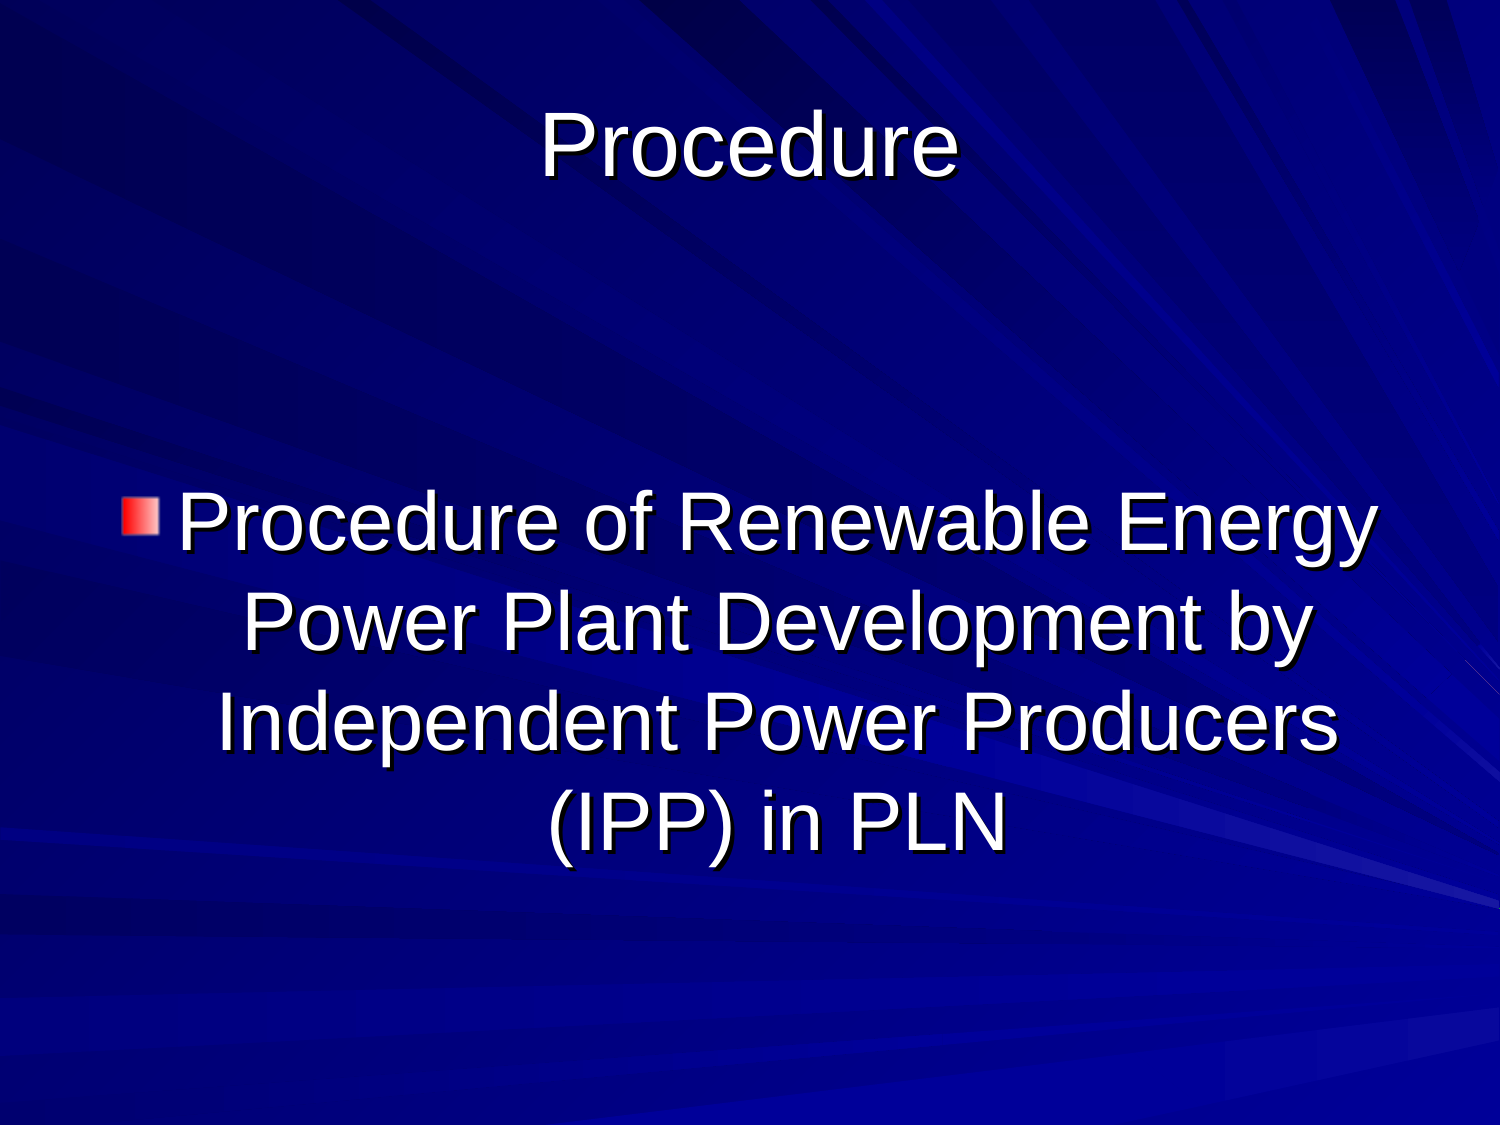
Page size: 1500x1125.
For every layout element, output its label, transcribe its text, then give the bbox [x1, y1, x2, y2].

list Procedure of Renewable Energy Power Plant Development by Independent Power Producers (IPP) in PLN [75, 262, 1426, 1006]
title Procedure [75, 45, 1426, 234]
